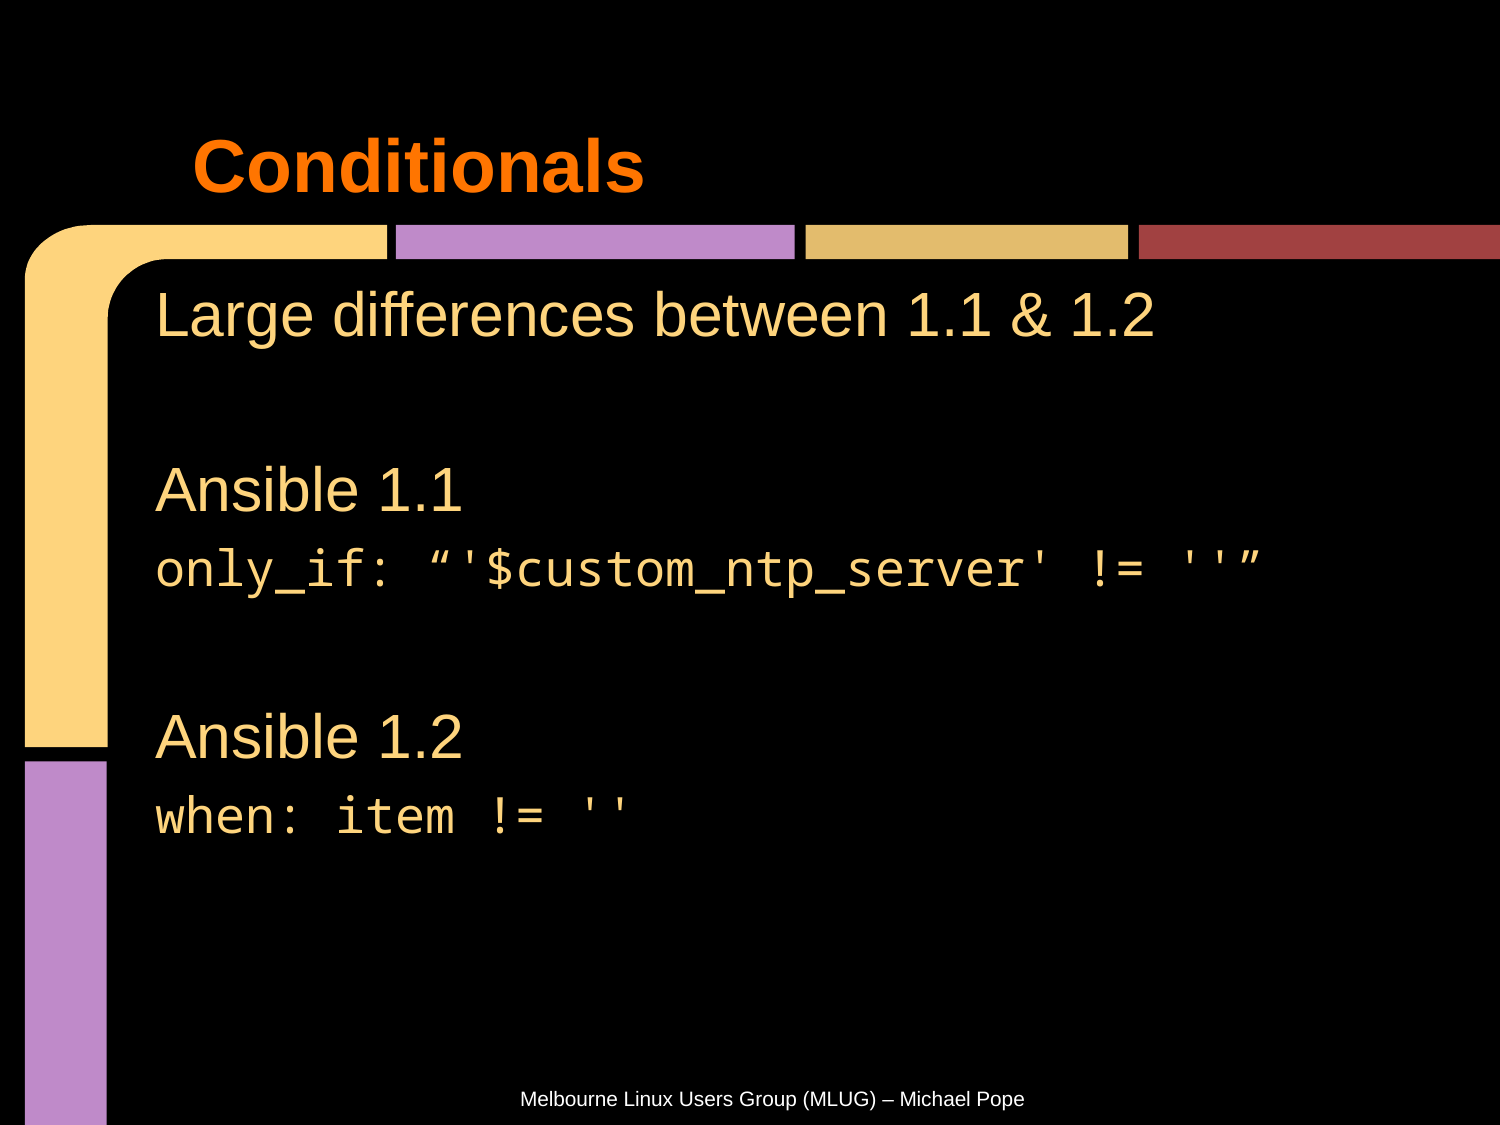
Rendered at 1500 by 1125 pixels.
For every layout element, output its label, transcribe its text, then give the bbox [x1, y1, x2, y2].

title Conditionals [140, 35, 1425, 223]
list Large differences between 1.1 & 1.2 Ansible 1.1 only_if: “'$custom_ntp_server' != ''” Ansible 1.2 when: item != '' [140, 259, 1425, 1078]
